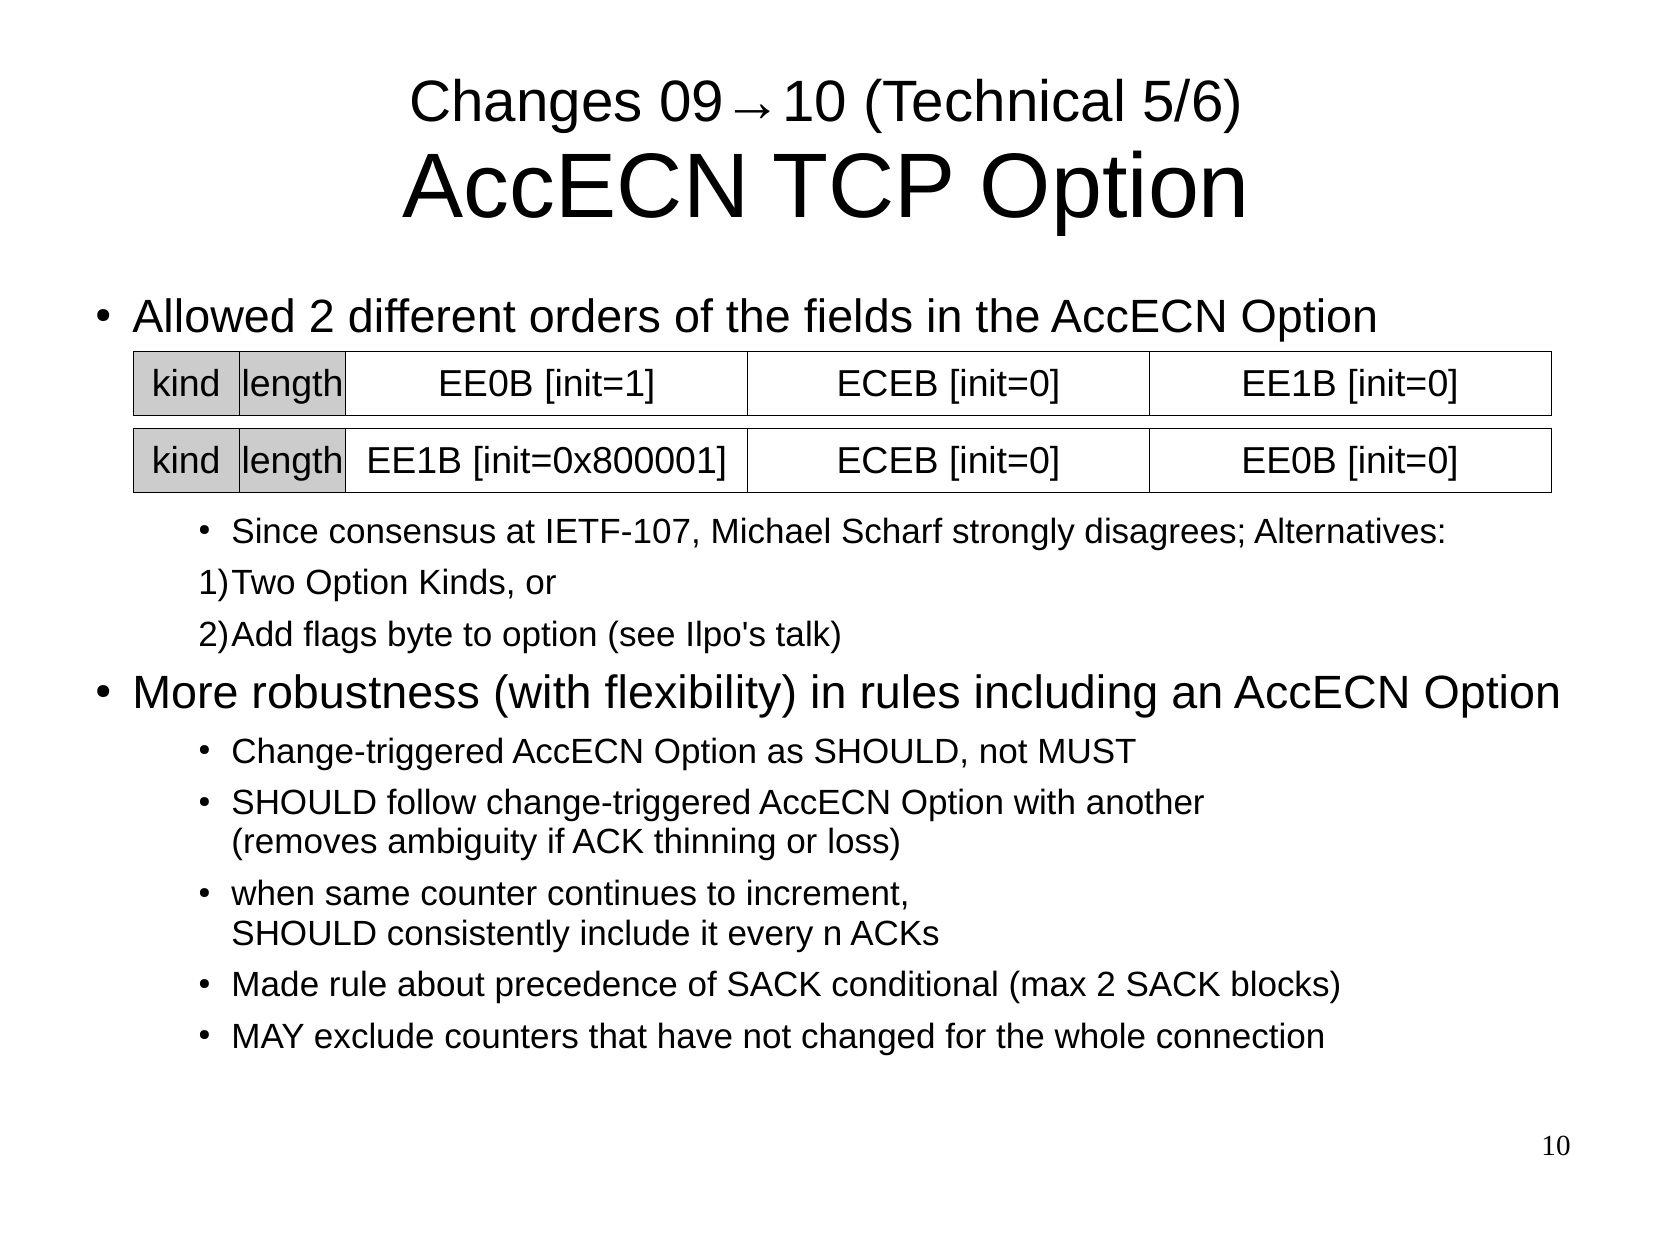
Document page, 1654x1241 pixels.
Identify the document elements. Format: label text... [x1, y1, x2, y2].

text_box EE0B [init=1] [345, 351, 747, 416]
text_box ECEB [init=0] [747, 428, 1149, 493]
text_box ECEB [init=0] [747, 351, 1149, 416]
text_box length [239, 351, 345, 416]
title Changes 09→10 (Technical 5/6) AccECN TCP Option [82, 49, 1571, 257]
text_box EE1B [init=0] [1149, 351, 1552, 416]
text_box kind [133, 428, 239, 493]
text_box length [239, 428, 345, 493]
list Allowed 2 different orders of the fields in the AccECN Option Since consensus at IETF-107, Michael Scharf strongly disagrees; Alternatives: Two Option Kinds, or Add flags byte to option (see Ilpo's talk) More robustness (with flexibility) in rules including an AccECN Option Change-triggered AccECN Option as SHOULD, not MUST SHOULD follow change-triggered AccECN Option with another (removes ambiguity if ACK thinning or loss) when same counter continues to increment, SHOULD consistently include it every n ACKs Made rule about precedence of SACK conditional (max 2 SACK blocks) MAY exclude counters that have not changed for the whole connection [82, 290, 1571, 1104]
text_box EE1B [init=0x800001] [345, 428, 747, 493]
text_box kind [133, 351, 239, 416]
text_box EE0B [init=0] [1149, 428, 1552, 493]
